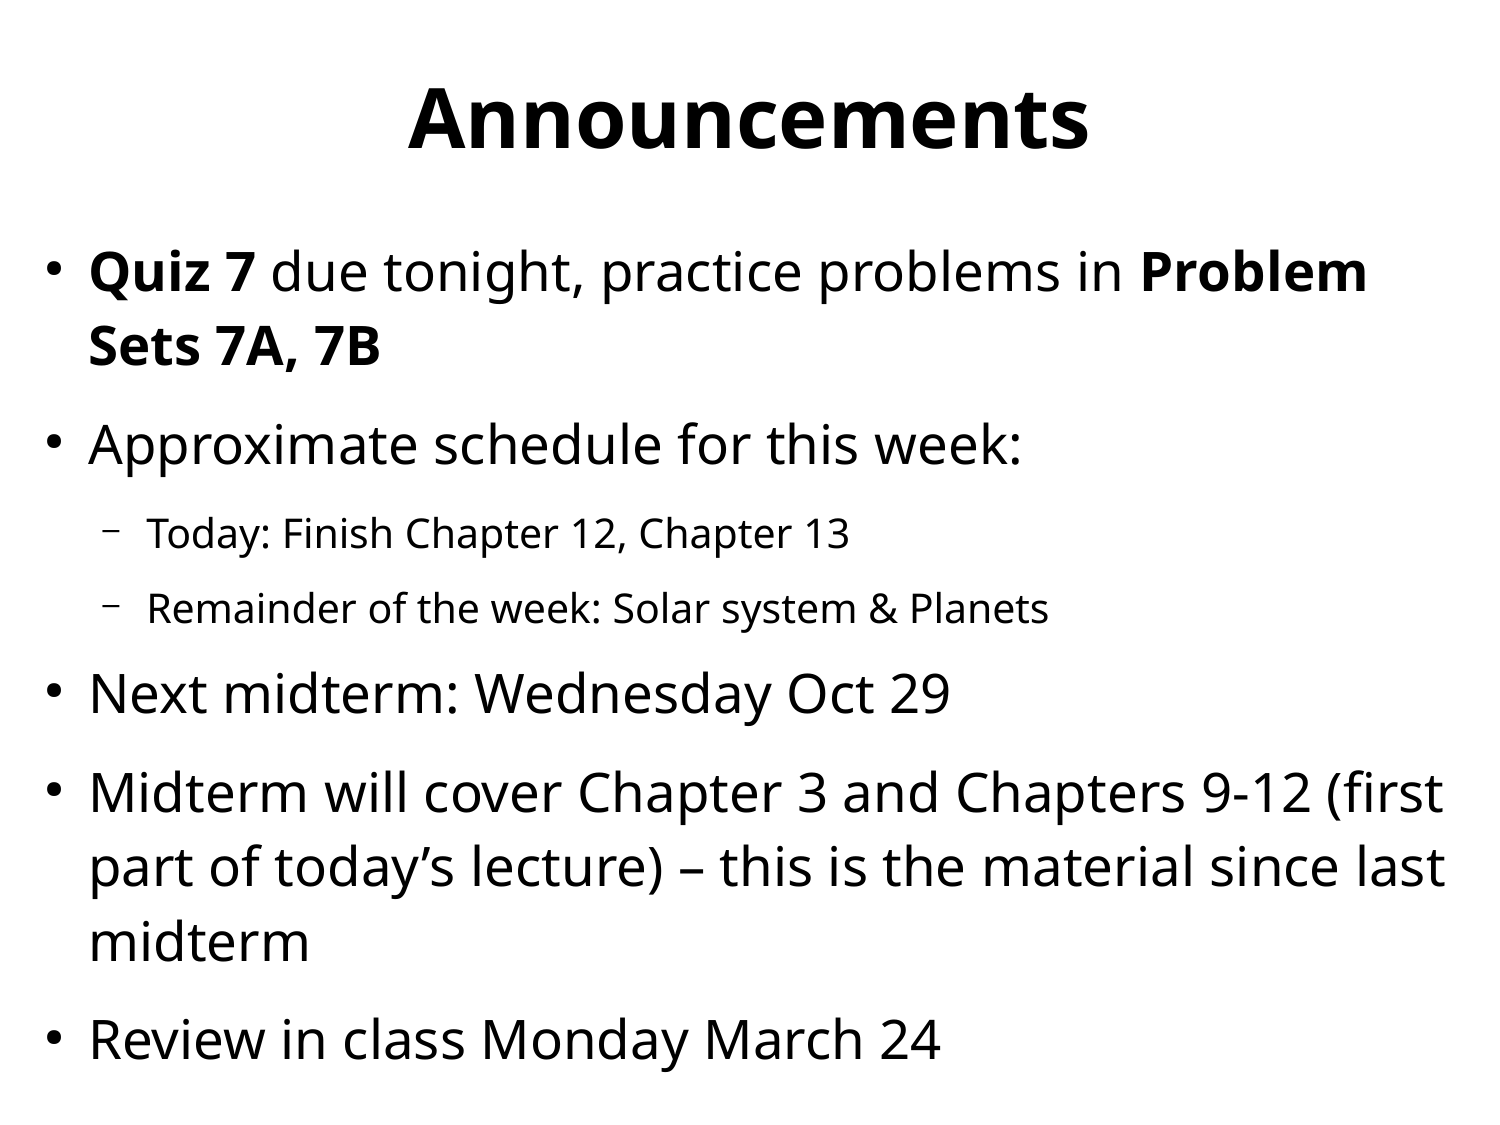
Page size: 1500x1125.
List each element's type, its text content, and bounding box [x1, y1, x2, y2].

list Quiz 7 due tonight, practice problems in Problem Sets 7A, 7B Approximate schedule for this week: Today: Finish Chapter 12, Chapter 13 Remainder of the week: Solar system & Planets Next midterm: Wednesday Oct 29 Midterm will cover Chapter 3 and Chapters 9-12 (first part of today’s lecture) – this is the material since last midterm Review in class Monday March 24 [30, 232, 1471, 1081]
title Announcements [30, 67, 1471, 165]
